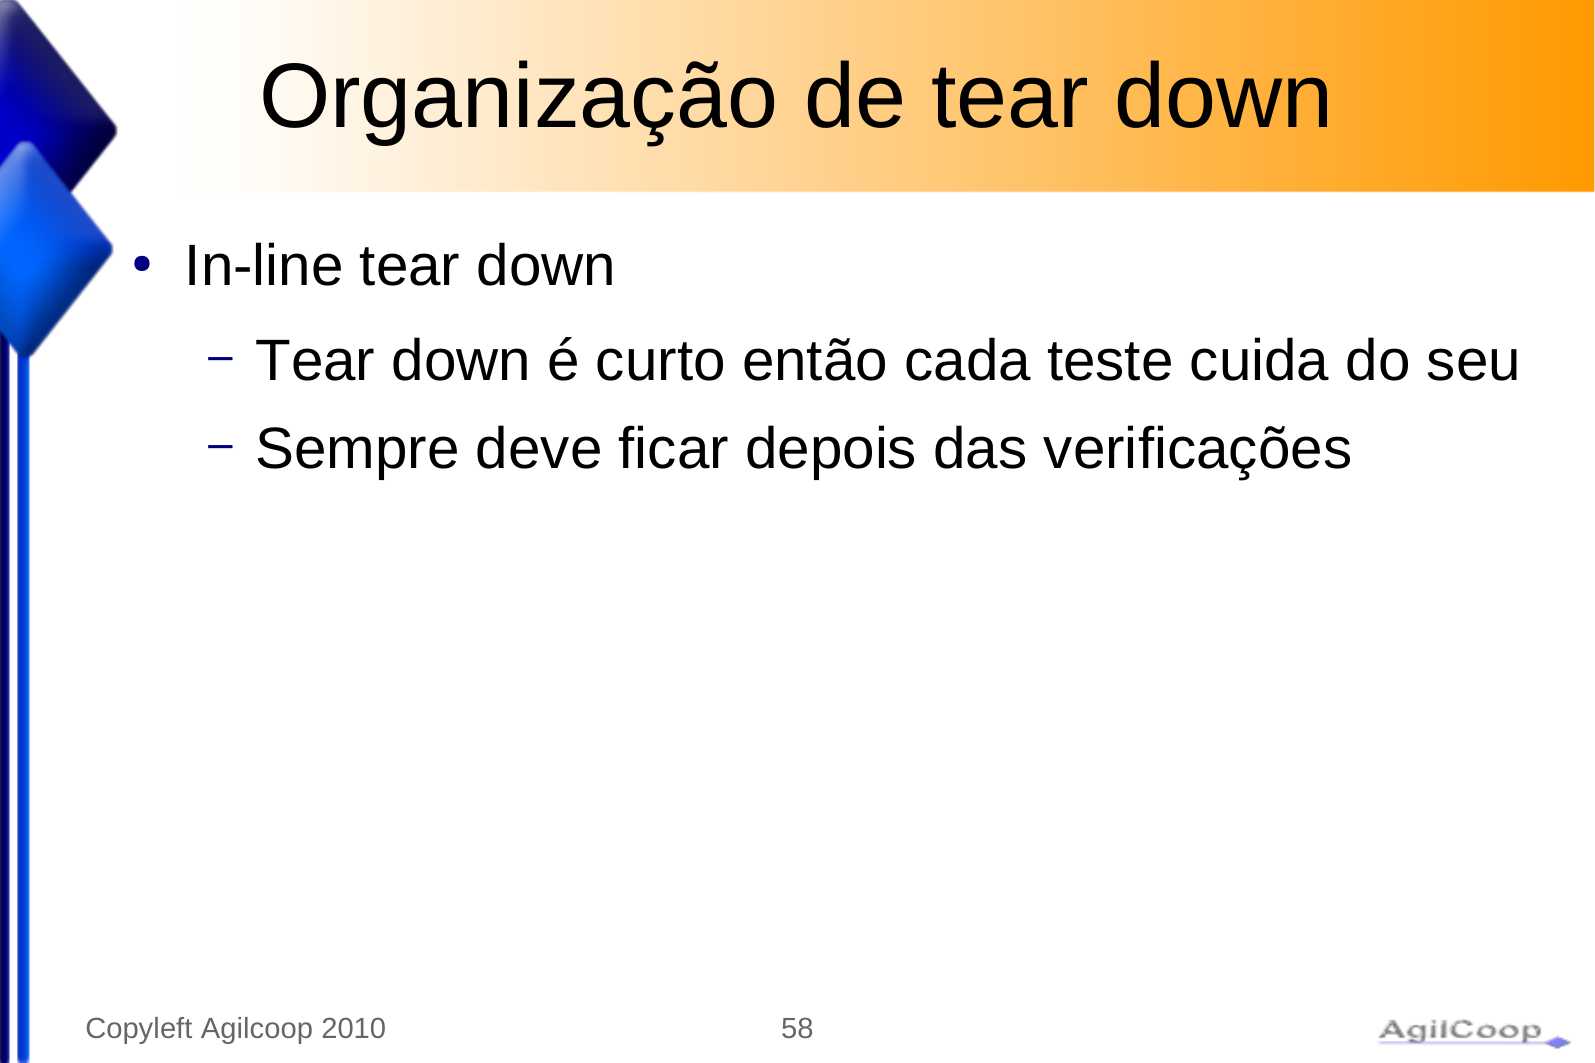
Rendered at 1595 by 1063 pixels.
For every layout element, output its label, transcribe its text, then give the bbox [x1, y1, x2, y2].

picture [0, 0, 1595, 1063]
title Organização de tear down [79, 6, 1515, 185]
list In-line tear down Tear down é curto então cada teste cuida do seu Sempre deve ficar depois das verificações [113, 232, 1549, 962]
